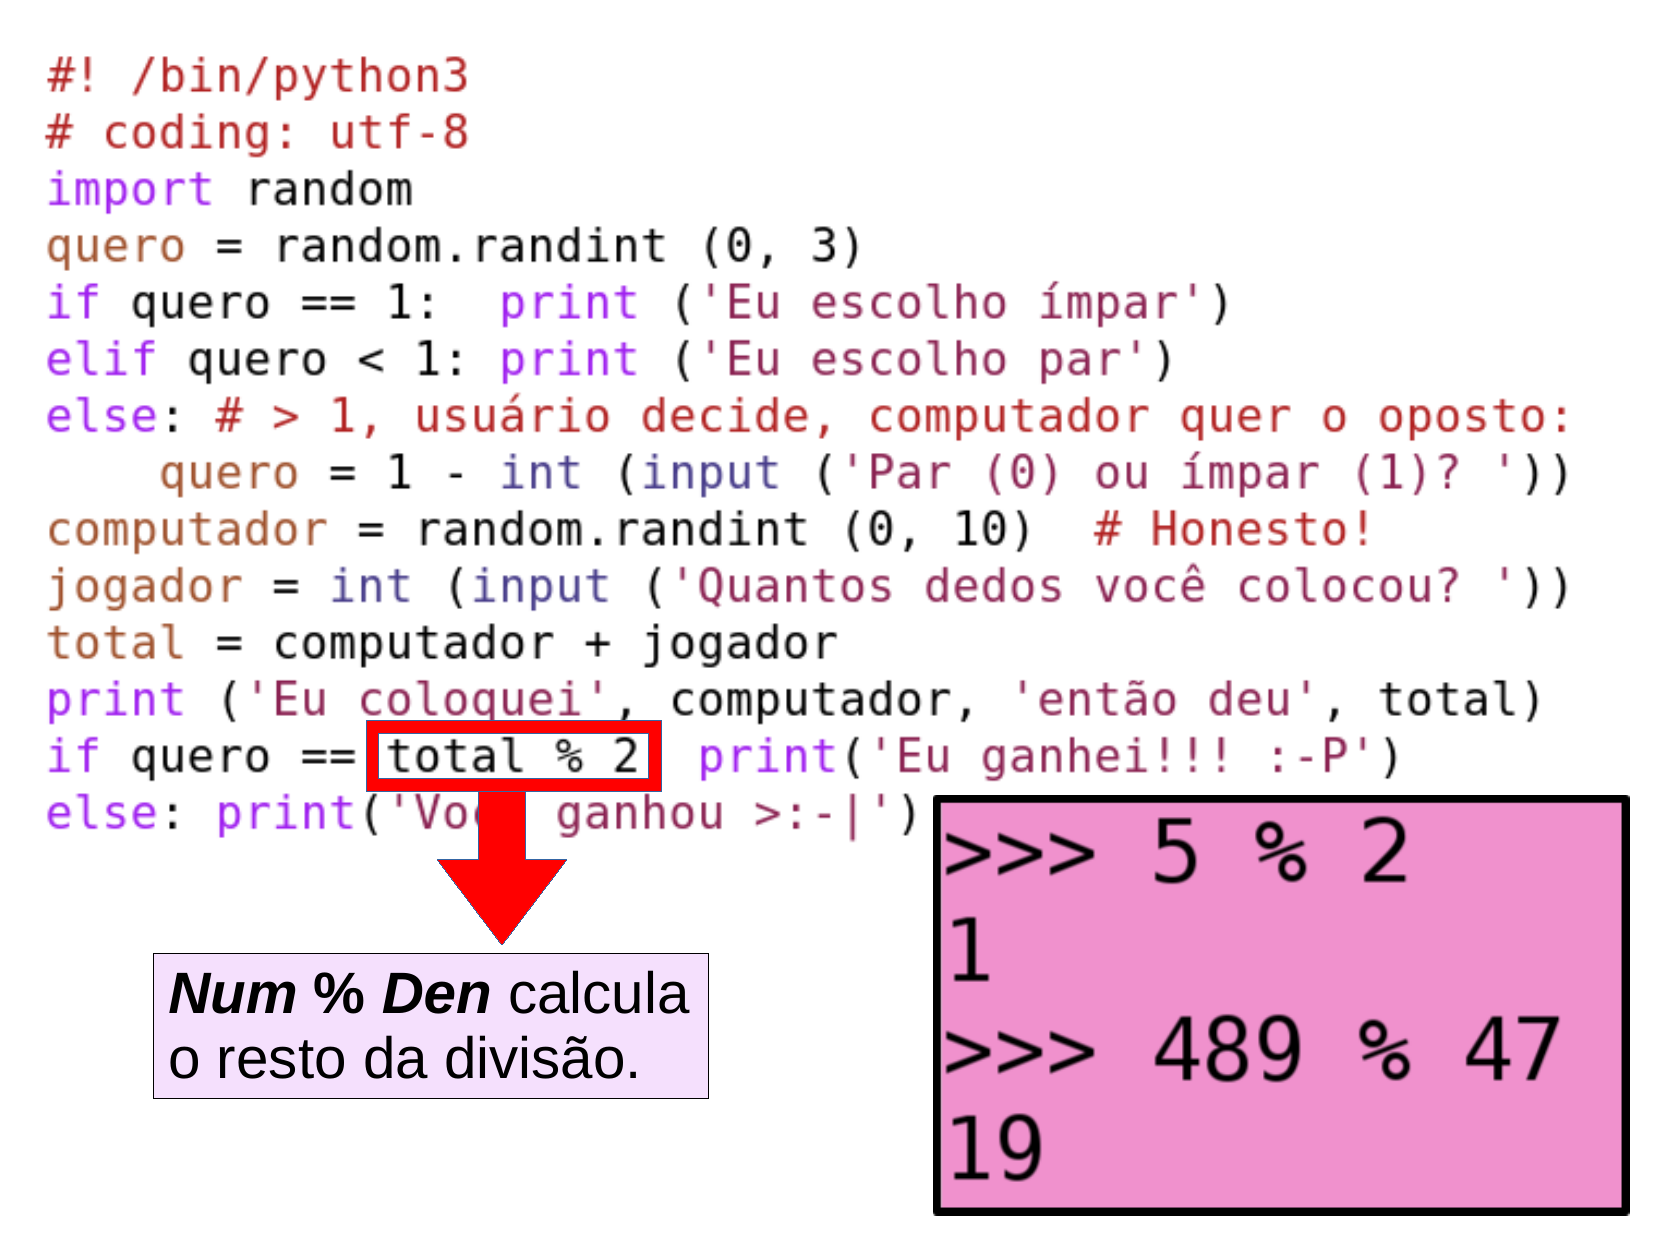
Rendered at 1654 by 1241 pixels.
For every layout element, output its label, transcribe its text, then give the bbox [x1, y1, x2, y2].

text_box Num % Den calcula o resto da divisão. [153, 953, 709, 1099]
text_box [366, 720, 662, 945]
picture [35, 42, 1630, 1216]
picture [379, 734, 648, 778]
